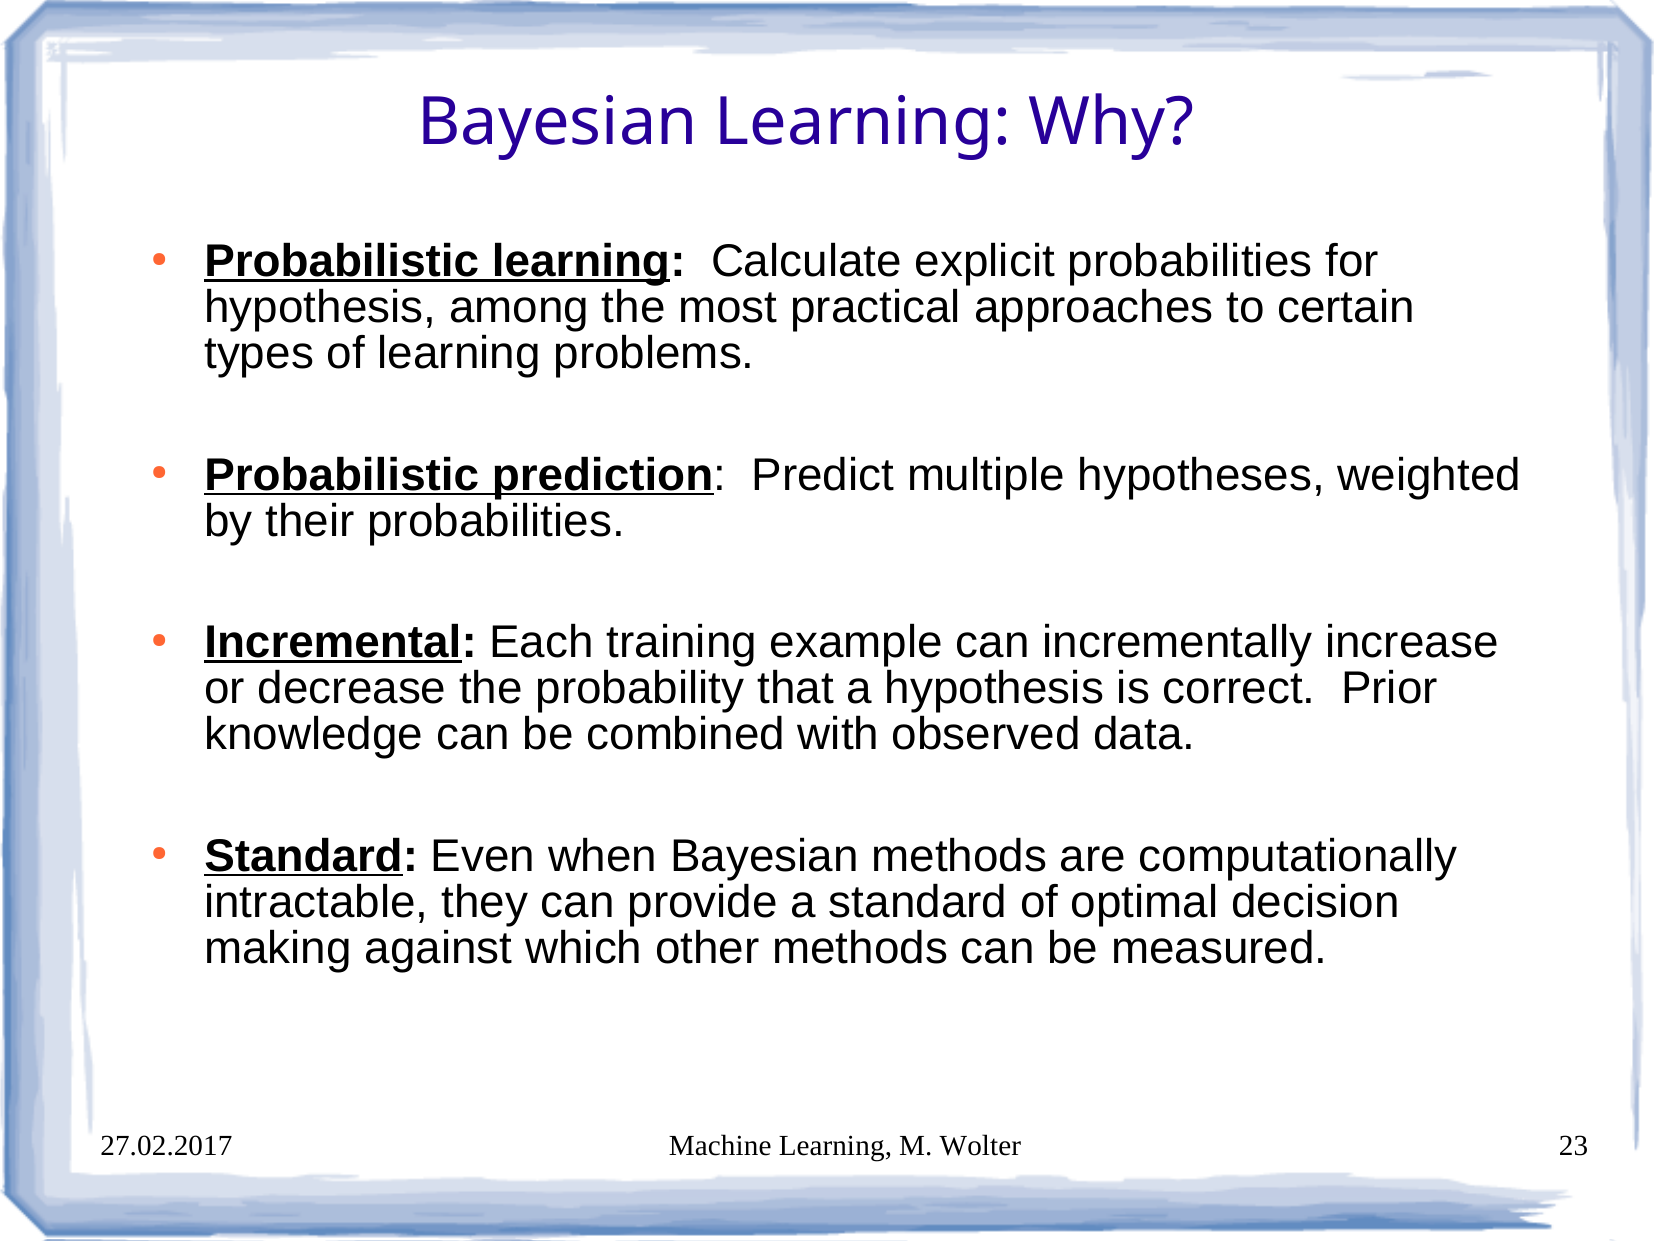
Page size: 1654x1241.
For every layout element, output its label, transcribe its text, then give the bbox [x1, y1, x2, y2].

title Bayesian Learning: Why? [162, 62, 1450, 175]
list Probabilistic learning: Calculate explicit probabilities for hypothesis, among the most practical approaches to certain types of learning problems. Probabilistic prediction: Predict multiple hypotheses, weighted by their probabilities. Incremental: Each training example can incrementally increase or decrease the probability that a hypothesis is correct. Prior knowledge can be combined with observed data. Standard: Even when Bayesian methods are computationally intractable, they can provide a standard of optimal decision making against which other methods can be measured. [118, 232, 1544, 1033]
picture [0, 0, 1654, 1241]
